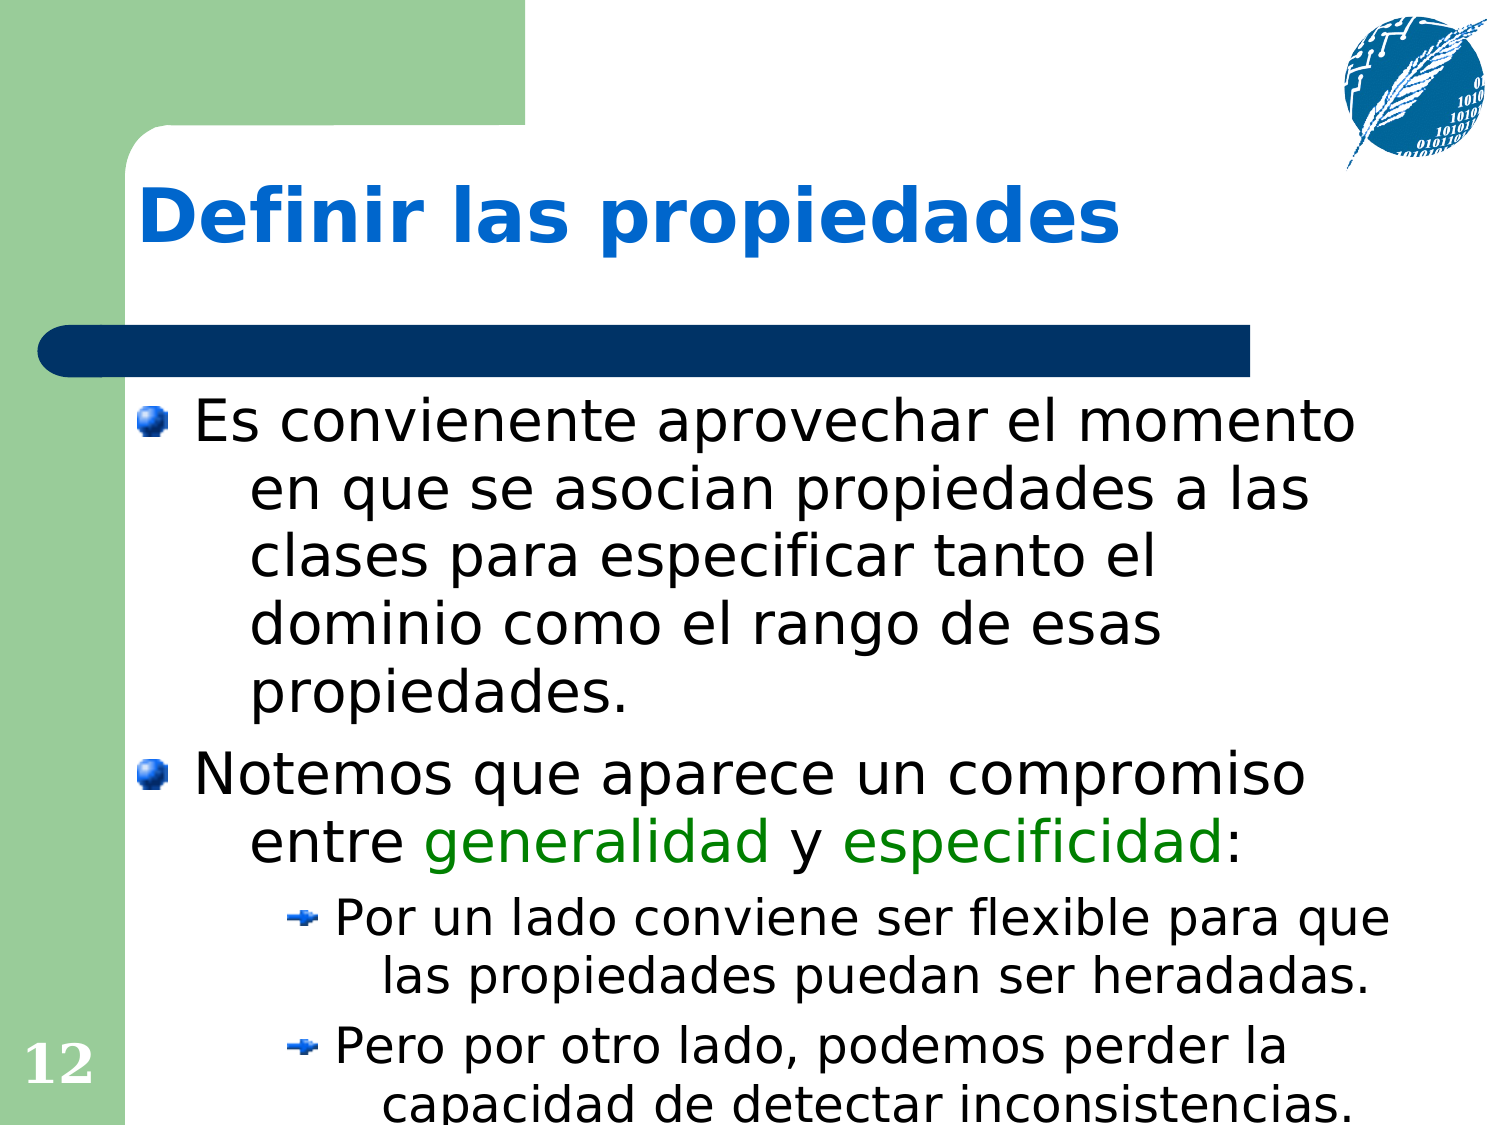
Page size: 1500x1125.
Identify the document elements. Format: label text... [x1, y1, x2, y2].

picture [1341, 15, 1487, 172]
picture [1433, 139, 1440, 147]
picture [1436, 127, 1450, 136]
picture [1416, 140, 1425, 149]
list Es convienente aprovechar el momento en que se asocian propiedades a las clases para especificar tanto el dominio como el rango de esas propiedades. Notemos que aparece un compromiso entre generalidad y especificidad: Por un lado conviene ser flexible para que las propiedades puedan ser heradadas. Pero por otro lado, podemos perder la capacidad de detectar inconsistencias. [137, 387, 1400, 1067]
title Definir las propiedades [136, 136, 1414, 301]
picture [1427, 138, 1431, 148]
